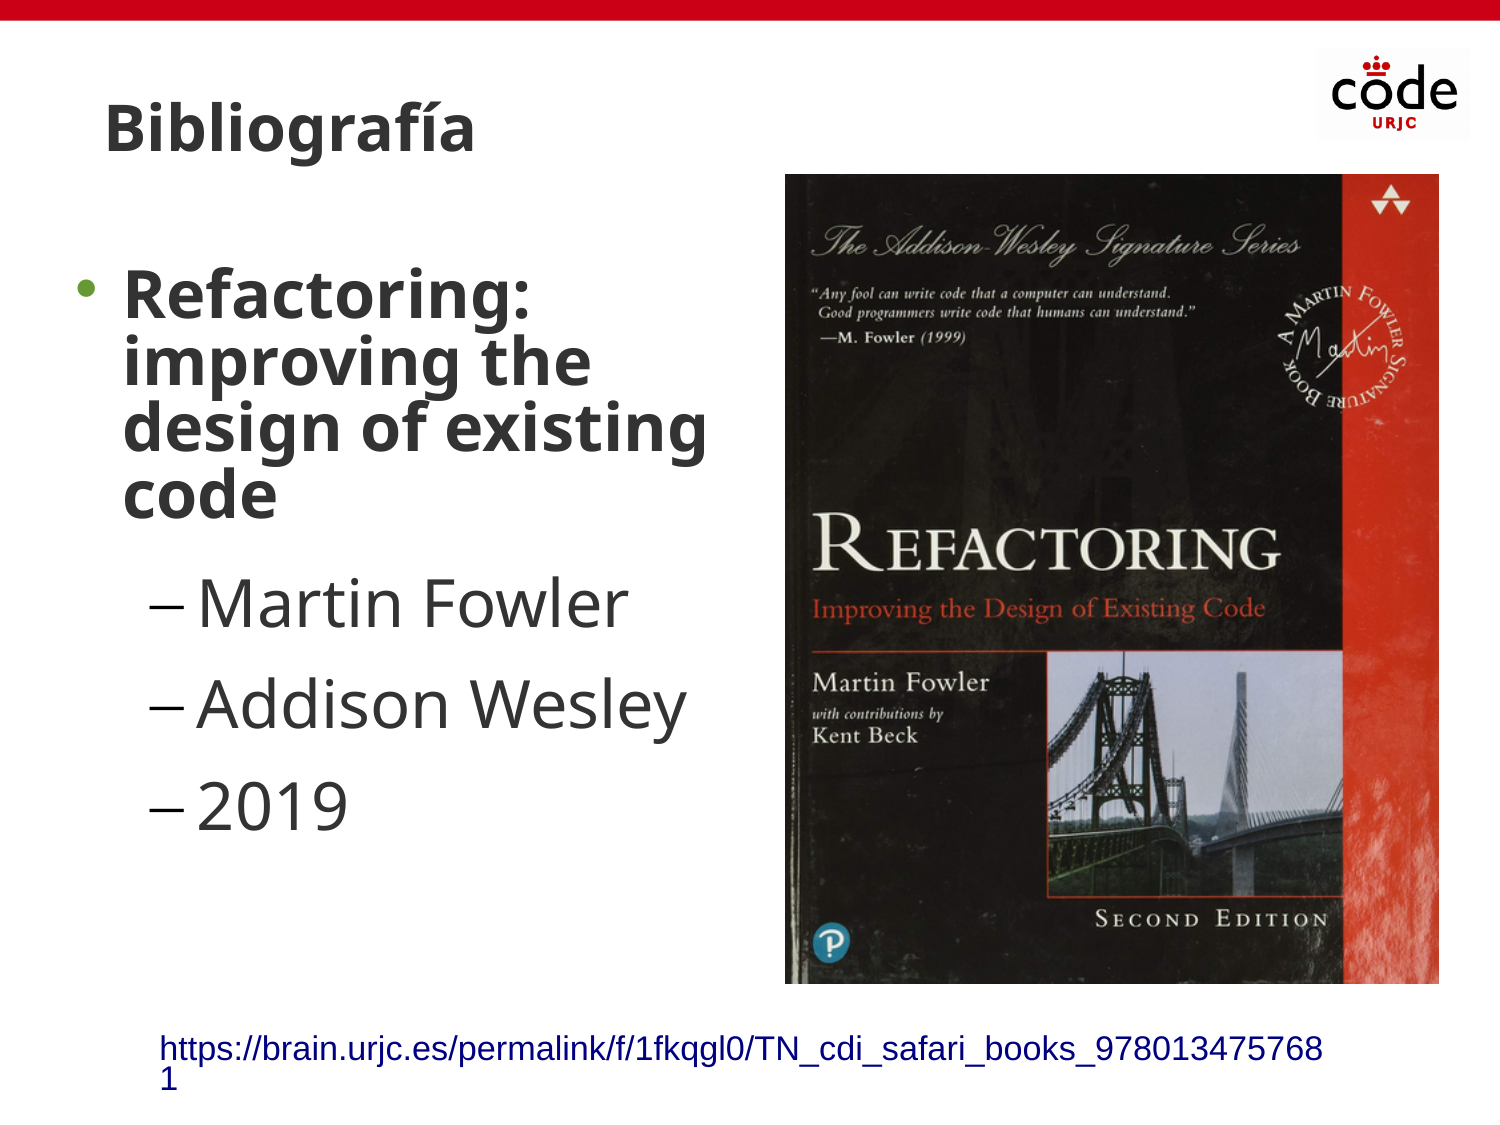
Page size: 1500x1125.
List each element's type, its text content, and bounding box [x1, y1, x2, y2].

picture [785, 174, 1439, 984]
title Bibliografía [68, 0, 1308, 167]
text_box https://brain.urjc.es/permalink/f/1fkqgl0/TN_cdi_safari_books_9780134757681 [144, 1022, 1345, 1113]
picture [1317, 47, 1470, 140]
list Refactoring: improving the design of existing code Martin Fowler Addison Wesley 2019 [75, 263, 734, 916]
